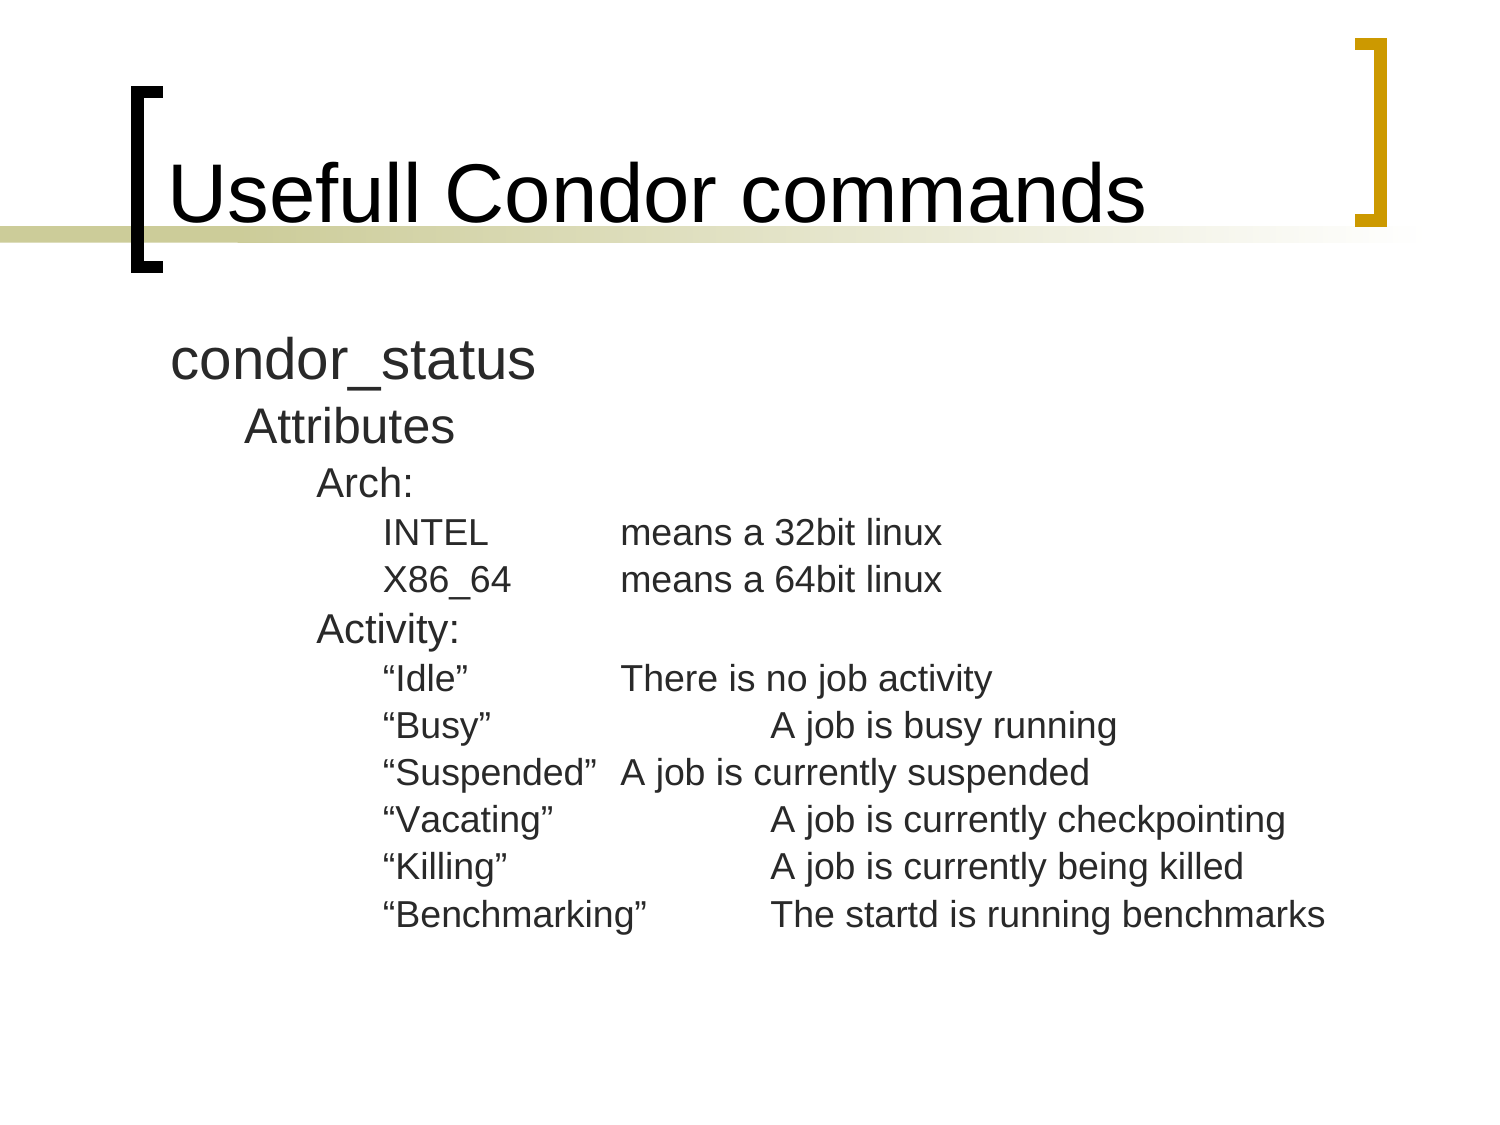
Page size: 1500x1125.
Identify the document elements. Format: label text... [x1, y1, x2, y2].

list condor_status Attributes Arch: INTEL means a 32bit linux X86_64 means a 64bit linux Activity: “Idle” There is no job activity “Busy” A job is busy running “Suspended” A job is currently suspended “Vacating” A job is currently checkpointing “Killing” A job is currently being killed “Benchmarking” The startd is running benchmarks [155, 324, 1413, 1020]
title Usefull Condor commands [152, 15, 1328, 248]
